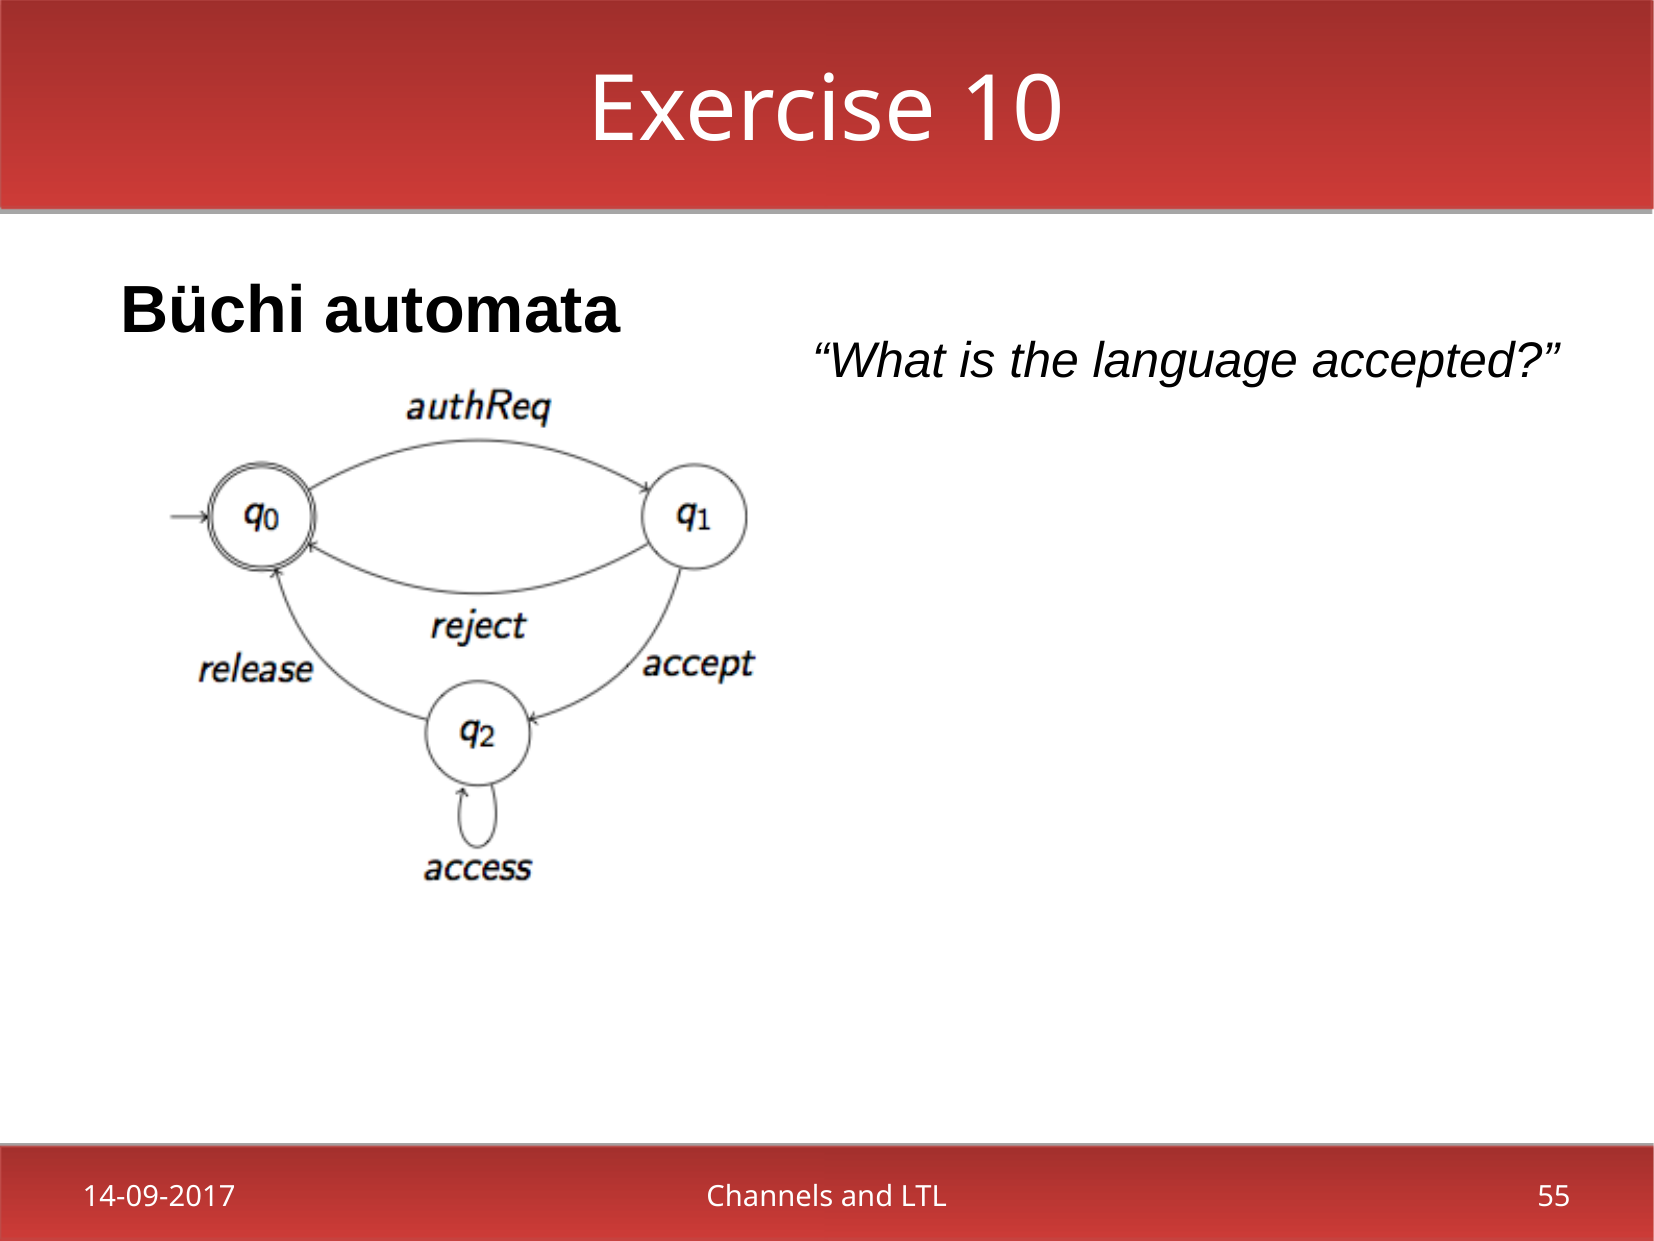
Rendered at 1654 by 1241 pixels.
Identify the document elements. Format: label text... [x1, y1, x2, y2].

text_box “What is the language accepted?” [797, 324, 1575, 396]
title Exercise 10 [59, 31, 1595, 178]
picture [0, 0, 1654, 214]
picture [135, 380, 827, 916]
text_box Büchi automata [105, 264, 637, 355]
picture [0, 1143, 1654, 1241]
